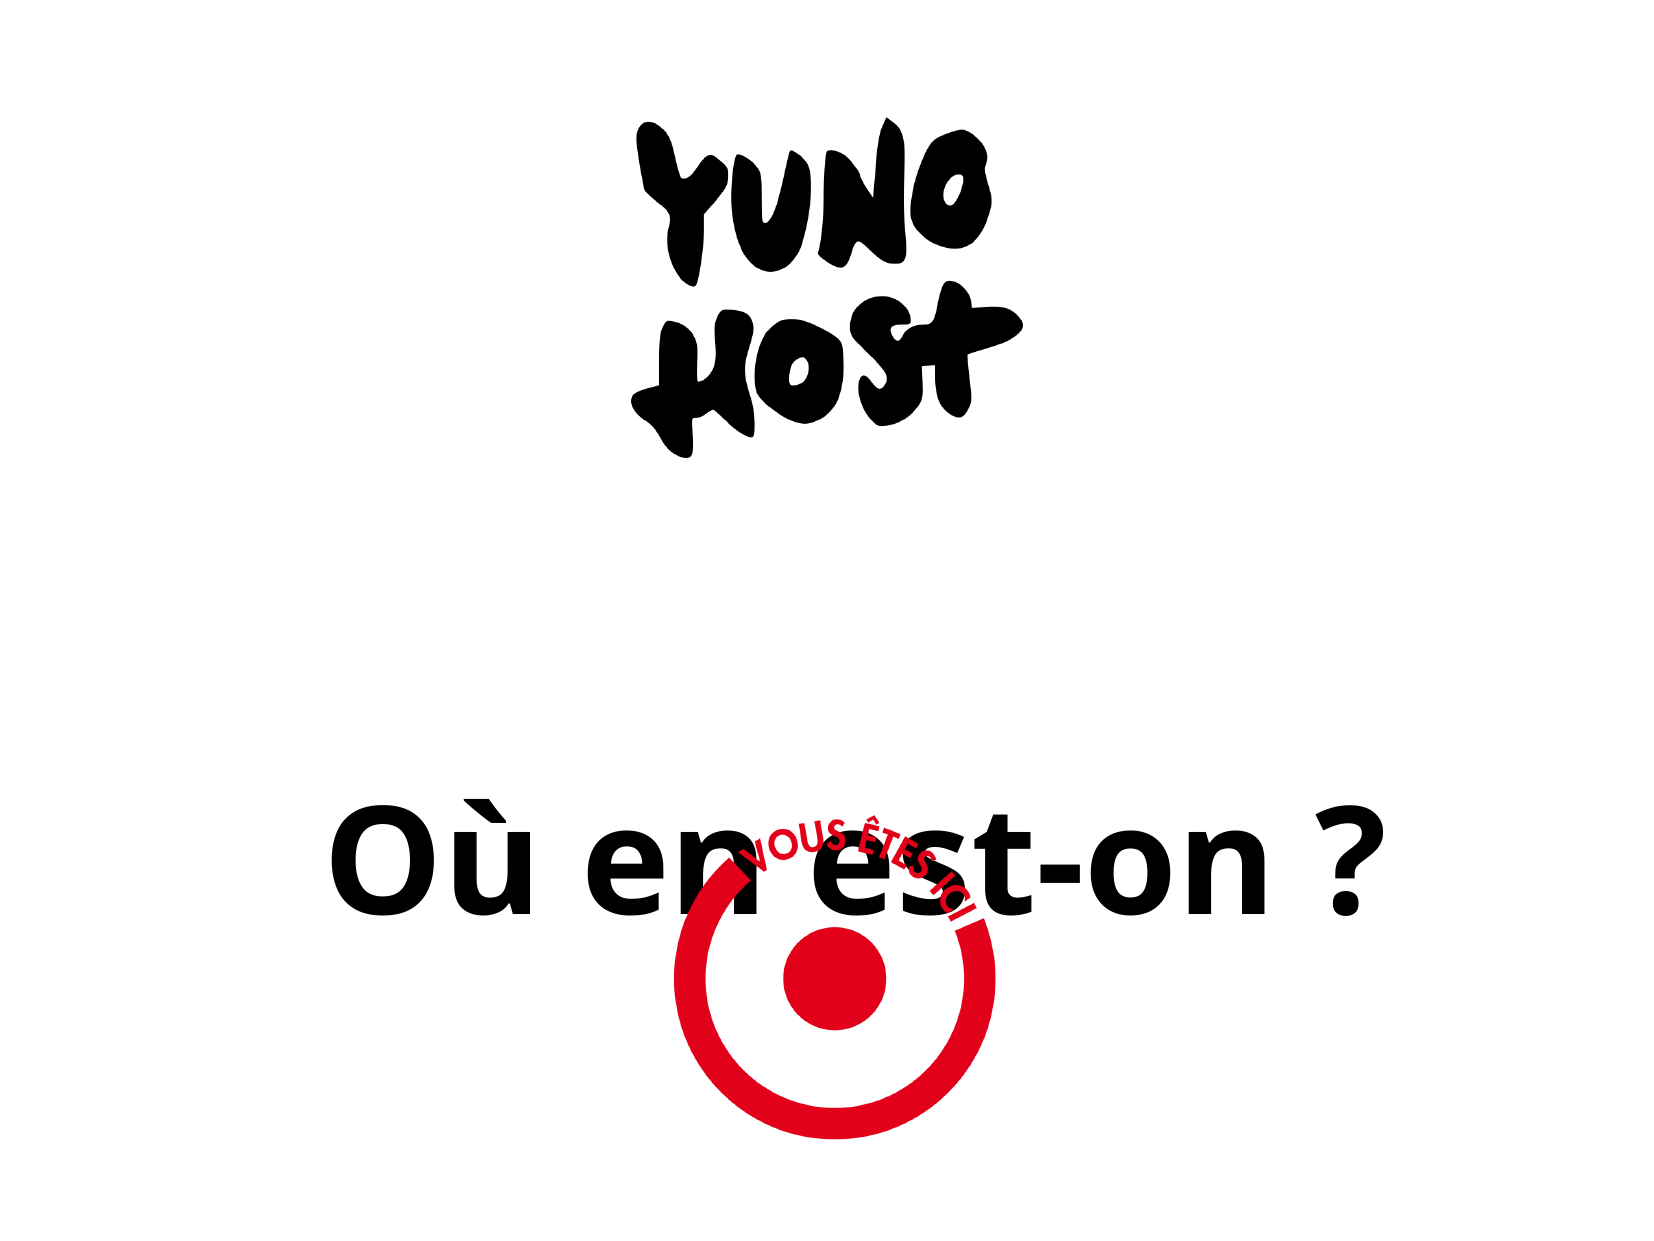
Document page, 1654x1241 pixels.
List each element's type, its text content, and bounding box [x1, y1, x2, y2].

list Où en est-on ? [82, 525, 1571, 960]
picture [631, 117, 1023, 458]
picture [660, 806, 1009, 1156]
